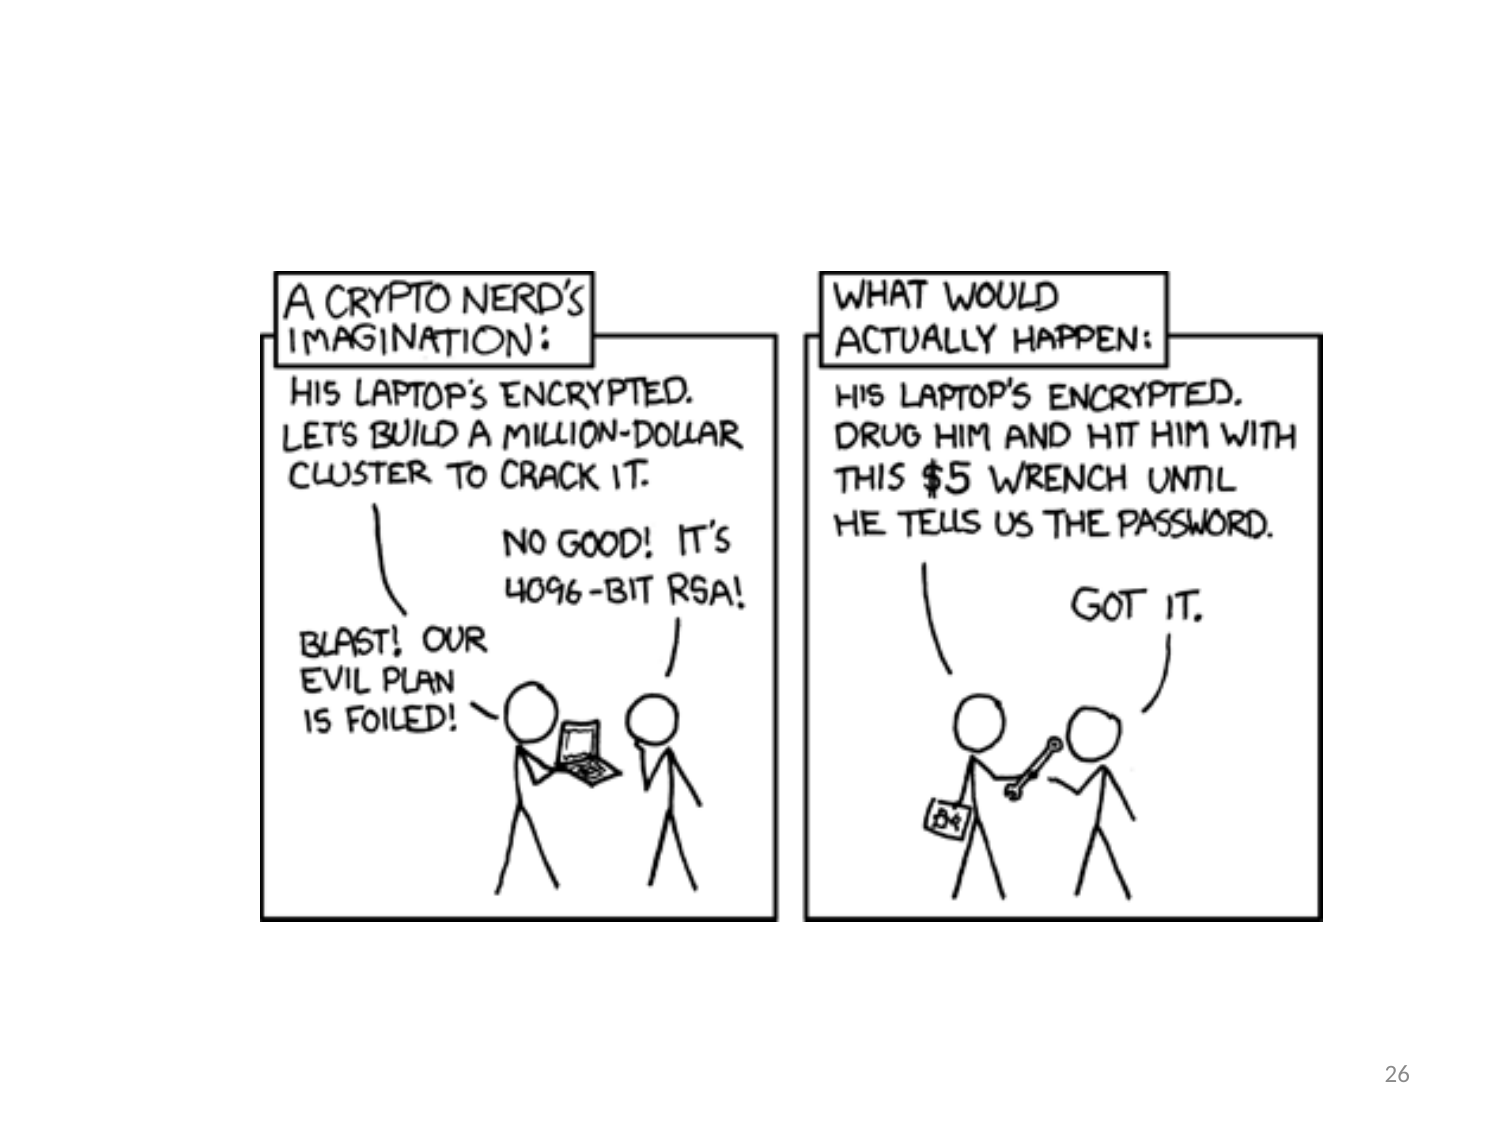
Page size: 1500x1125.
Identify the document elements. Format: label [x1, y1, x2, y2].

picture [260, 271, 1323, 922]
